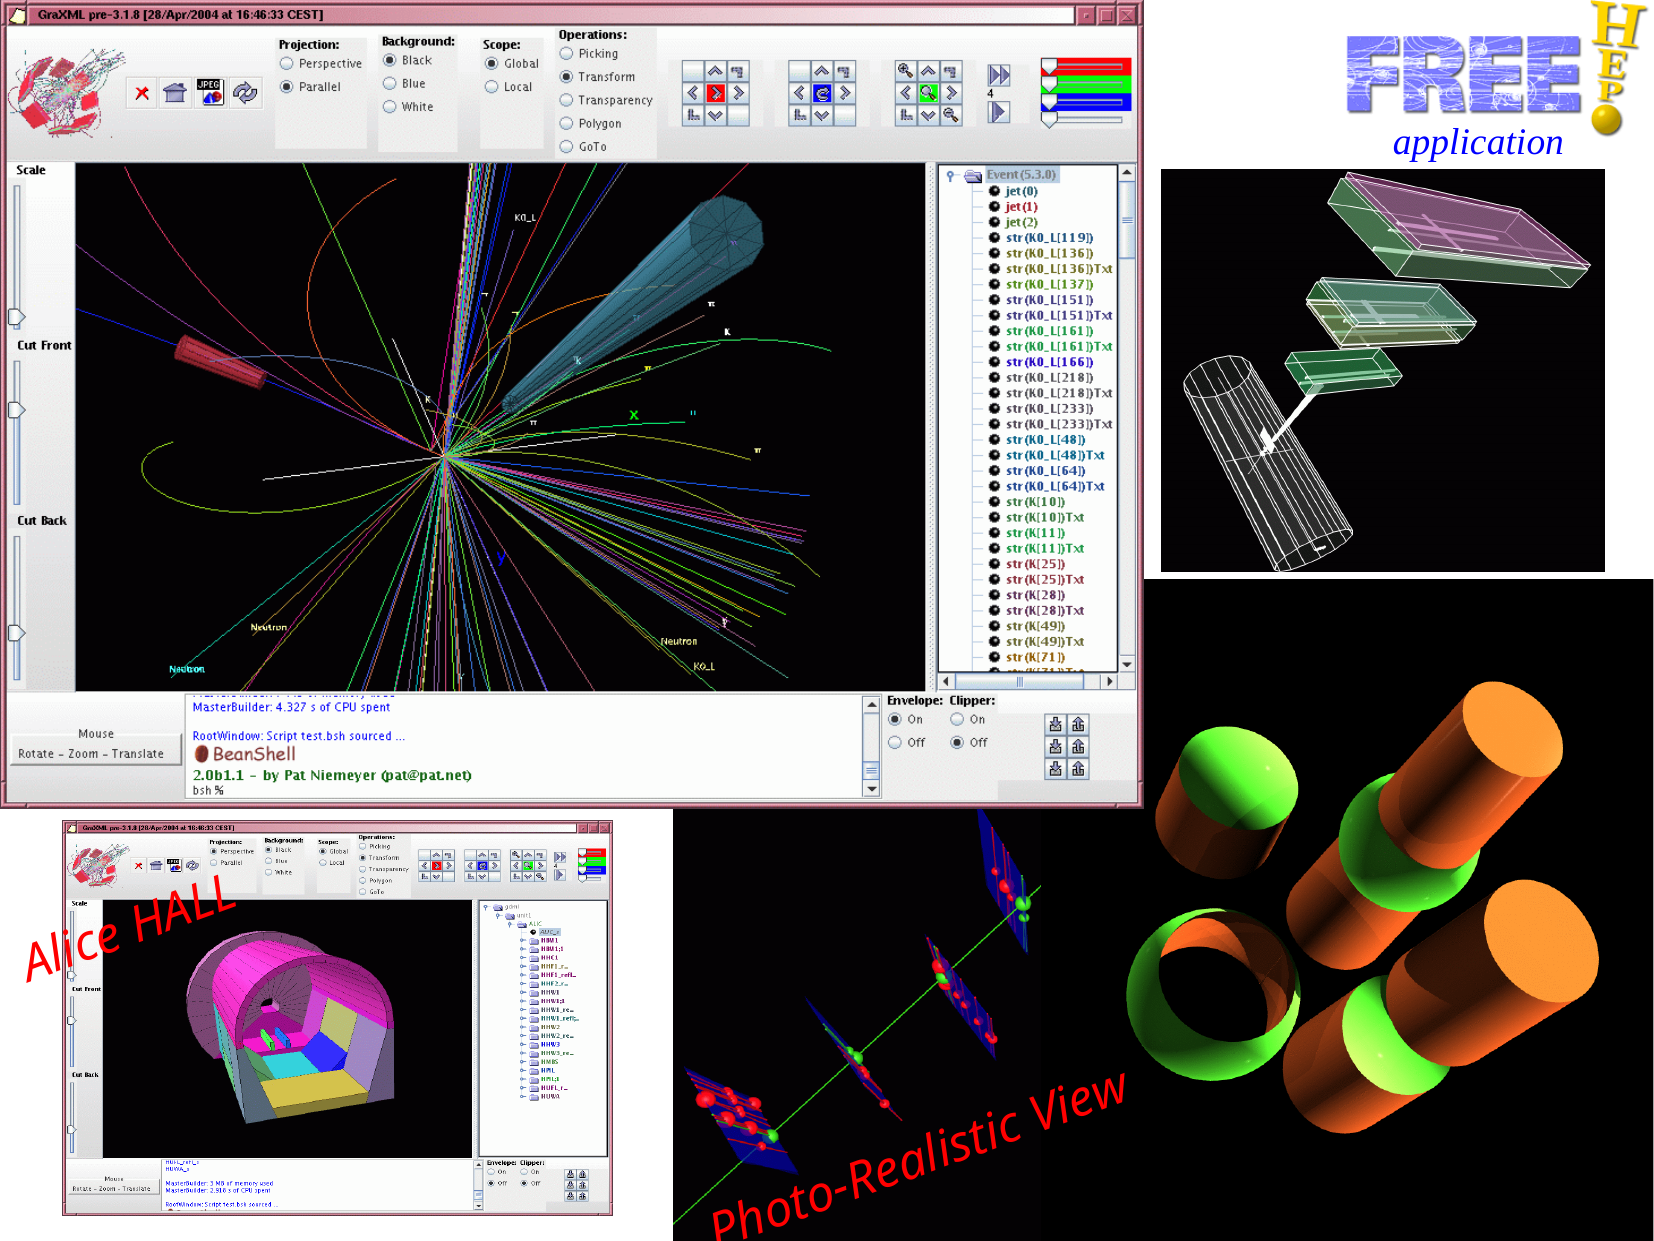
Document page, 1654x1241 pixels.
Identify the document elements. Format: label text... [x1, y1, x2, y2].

picture [1161, 169, 1605, 572]
picture [62, 820, 316, 913]
text_box Alice HALL [11, 809, 461, 1037]
text_box application [1392, 121, 1560, 163]
picture [1336, 0, 1654, 139]
picture [62, 820, 613, 1216]
picture [0, 0, 1654, 1241]
text_box Photo-Realistic View [698, 1033, 1177, 1241]
